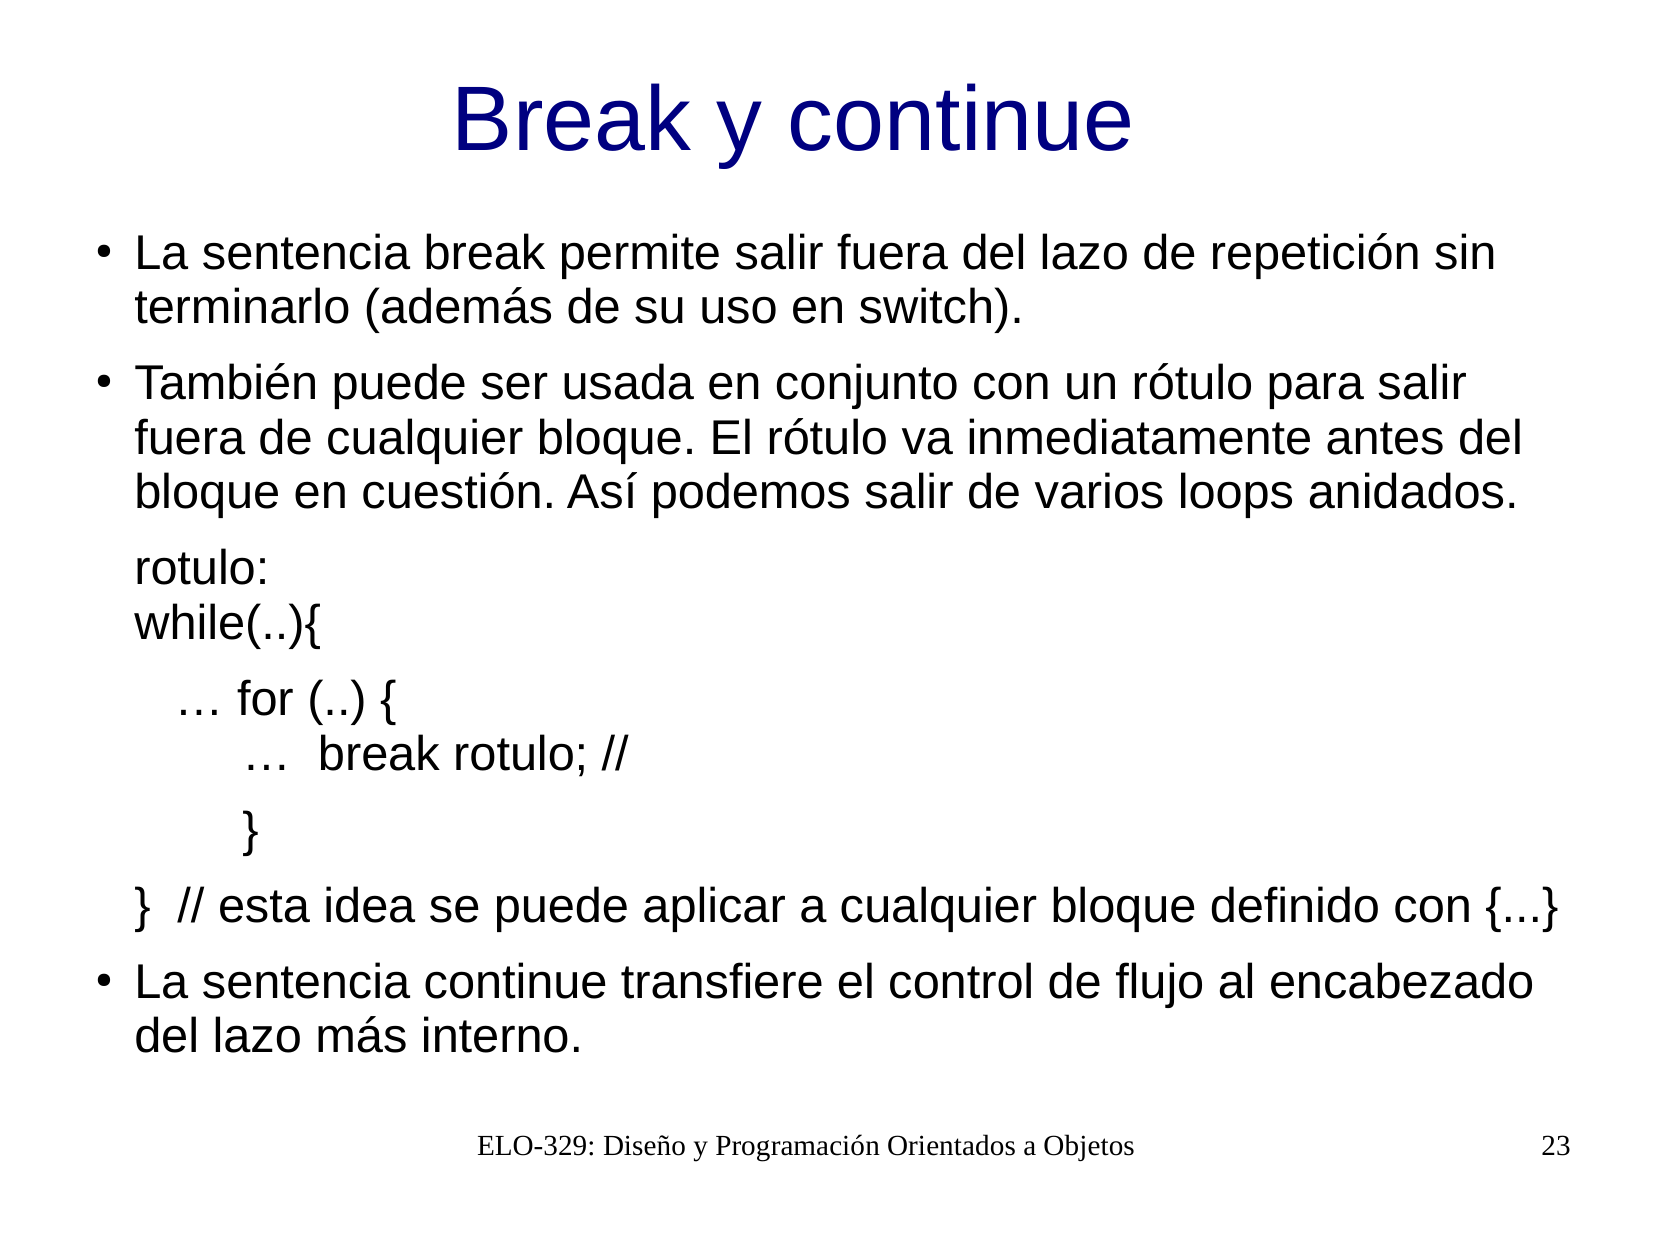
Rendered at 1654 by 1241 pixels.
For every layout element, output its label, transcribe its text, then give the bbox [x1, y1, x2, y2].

title Break y continue [82, 56, 1571, 181]
list La sentencia break permite salir fuera del lazo de repetición sin terminarlo (además de su uso en switch). También puede ser usada en conjunto con un rótulo para salir fuera de cualquier bloque. El rótulo va inmediatamente antes del bloque en cuestión. Así podemos salir de varios loops anidados. rotulo: while(..){ … for (..) { … break rotulo; // } } // esta idea se puede aplicar a cualquier bloque definido con {...} La sentencia continue transfiere el control de flujo al encabezado del lazo más interno. [82, 225, 1571, 1126]
